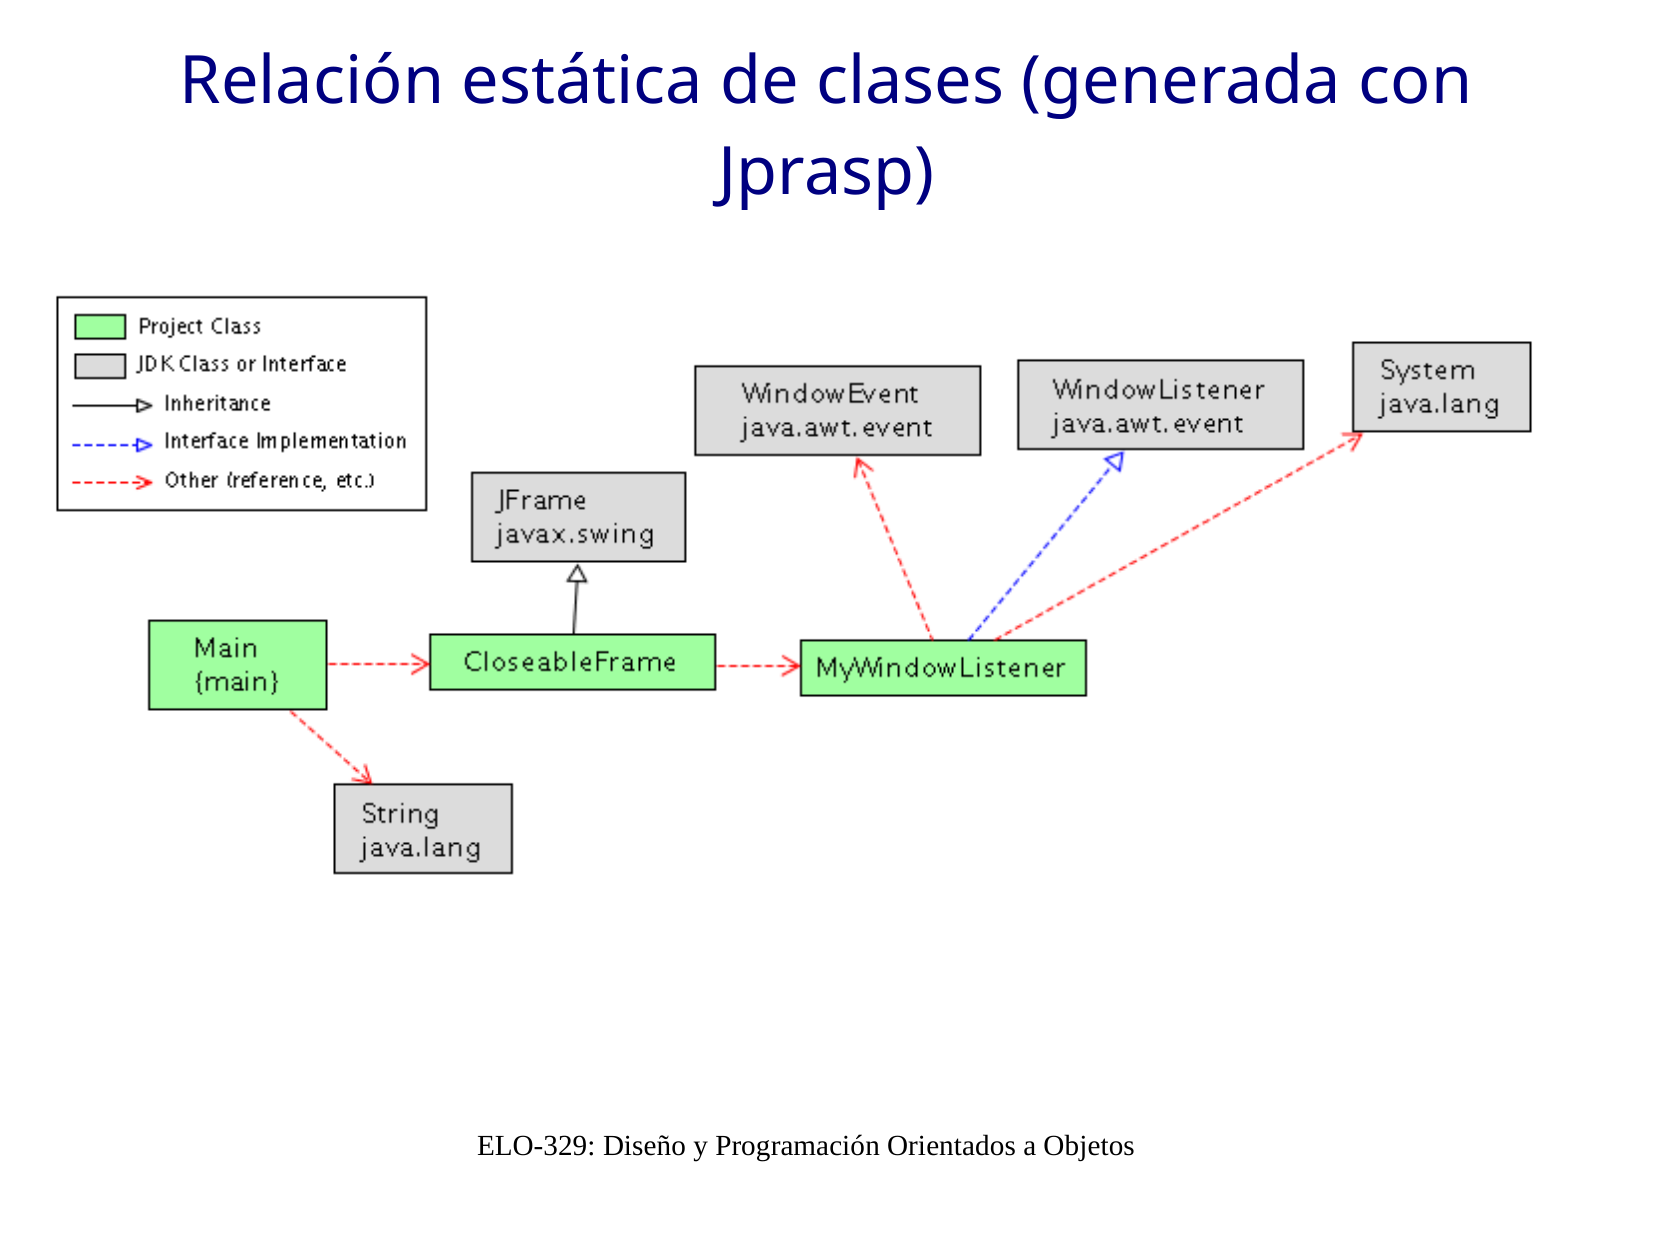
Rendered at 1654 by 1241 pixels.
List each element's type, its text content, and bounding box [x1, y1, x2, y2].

title Relación estática de clases (generada con Jprasp)‏ [82, 36, 1571, 211]
picture [41, 279, 1542, 912]
